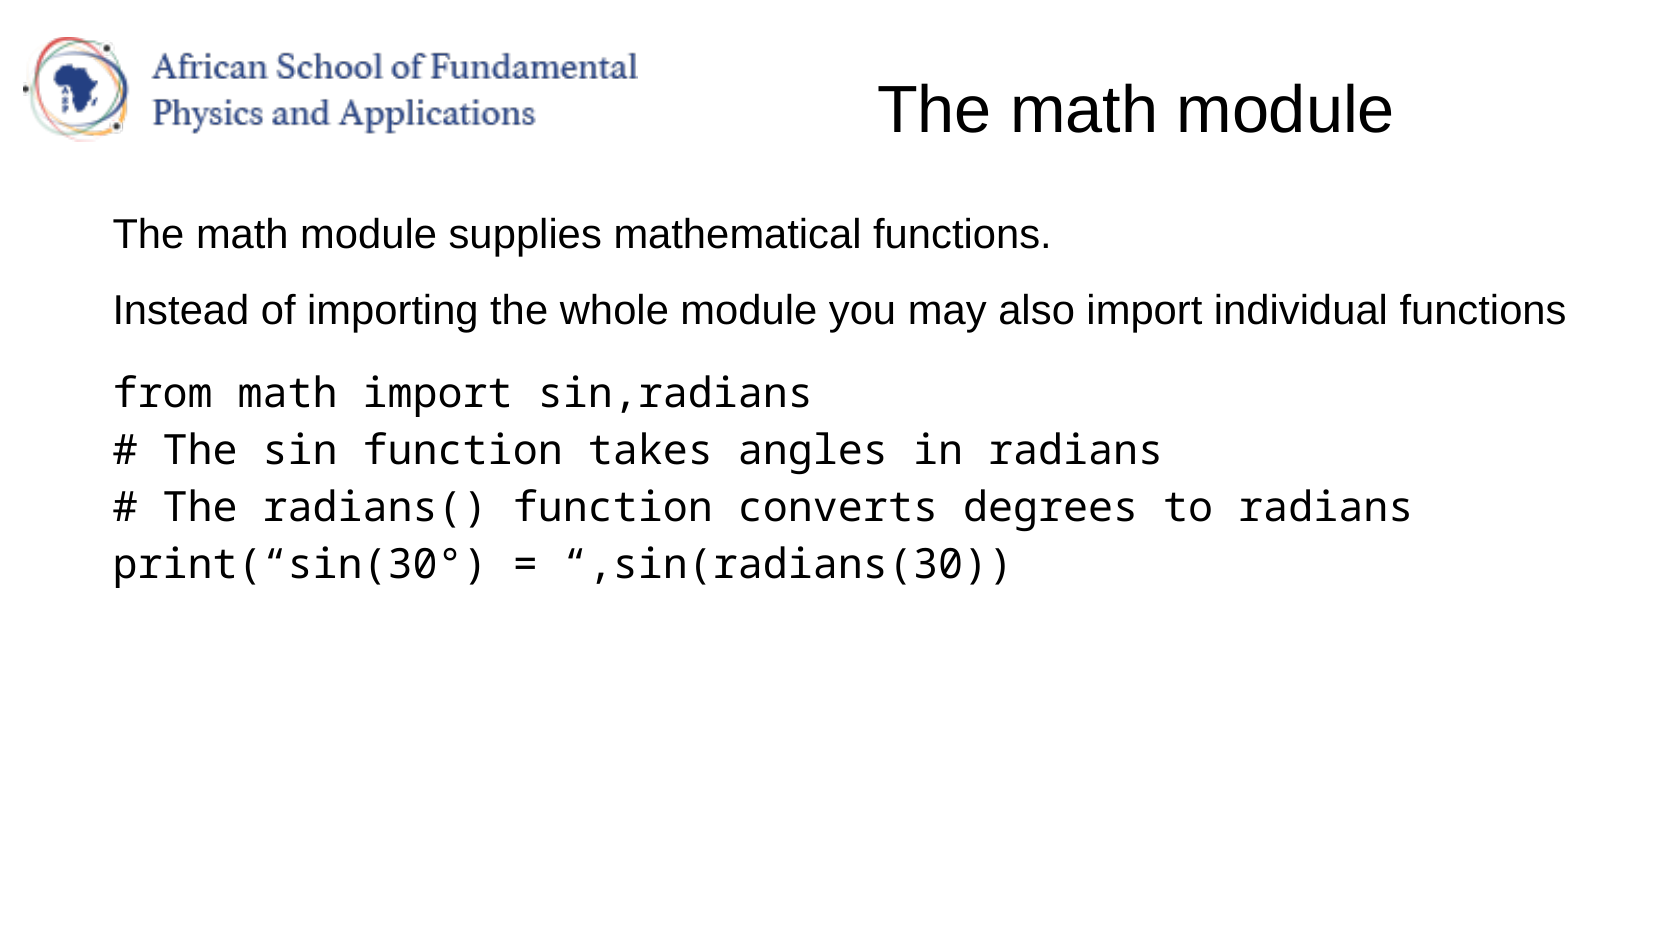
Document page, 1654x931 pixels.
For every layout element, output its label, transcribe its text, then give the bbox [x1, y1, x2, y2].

picture [23, 37, 638, 142]
title The math module [679, 32, 1576, 188]
list The math module supplies mathematical functions. Instead of importing the whole module you may also import individual functions from math import sin,radians # The sin function takes angles in radians # The radians() function converts degrees to radians print(“sin(30°) = “,sin(radians(30)) [112, 210, 1601, 751]
